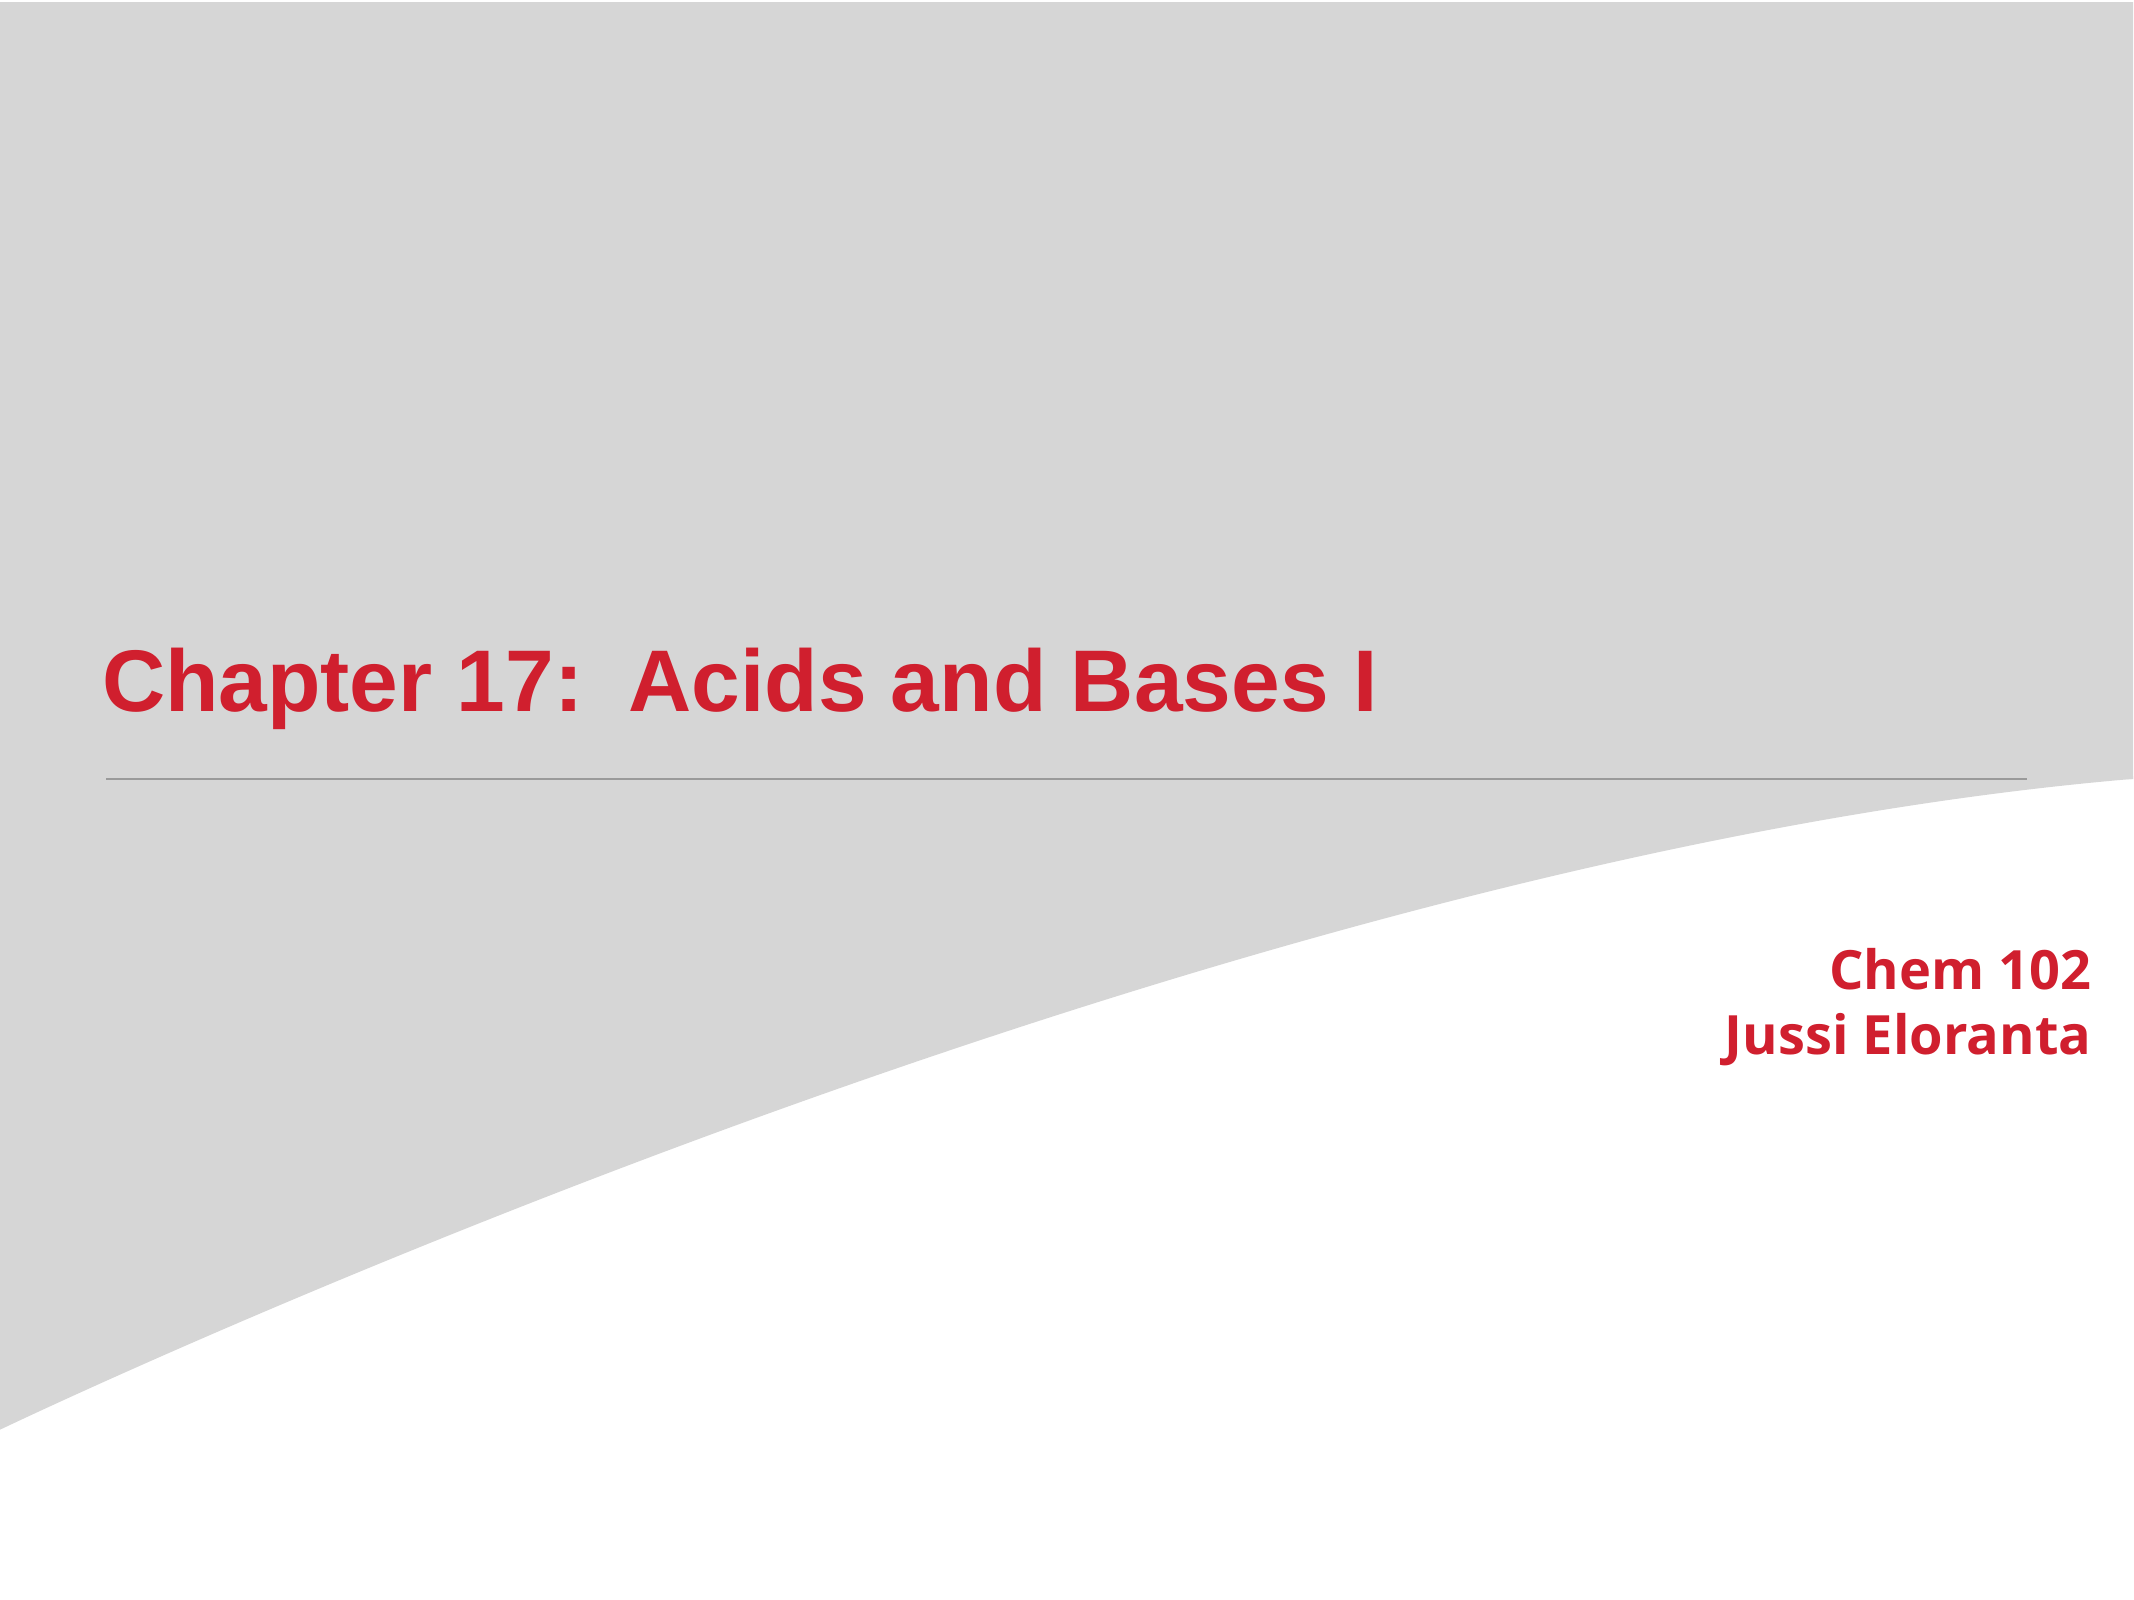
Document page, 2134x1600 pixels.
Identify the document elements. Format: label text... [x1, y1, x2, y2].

subtitle Chem 102 Jussi Eloranta [1665, 927, 2101, 1096]
title Chapter 17: Acids and Bases I [93, 216, 2040, 738]
